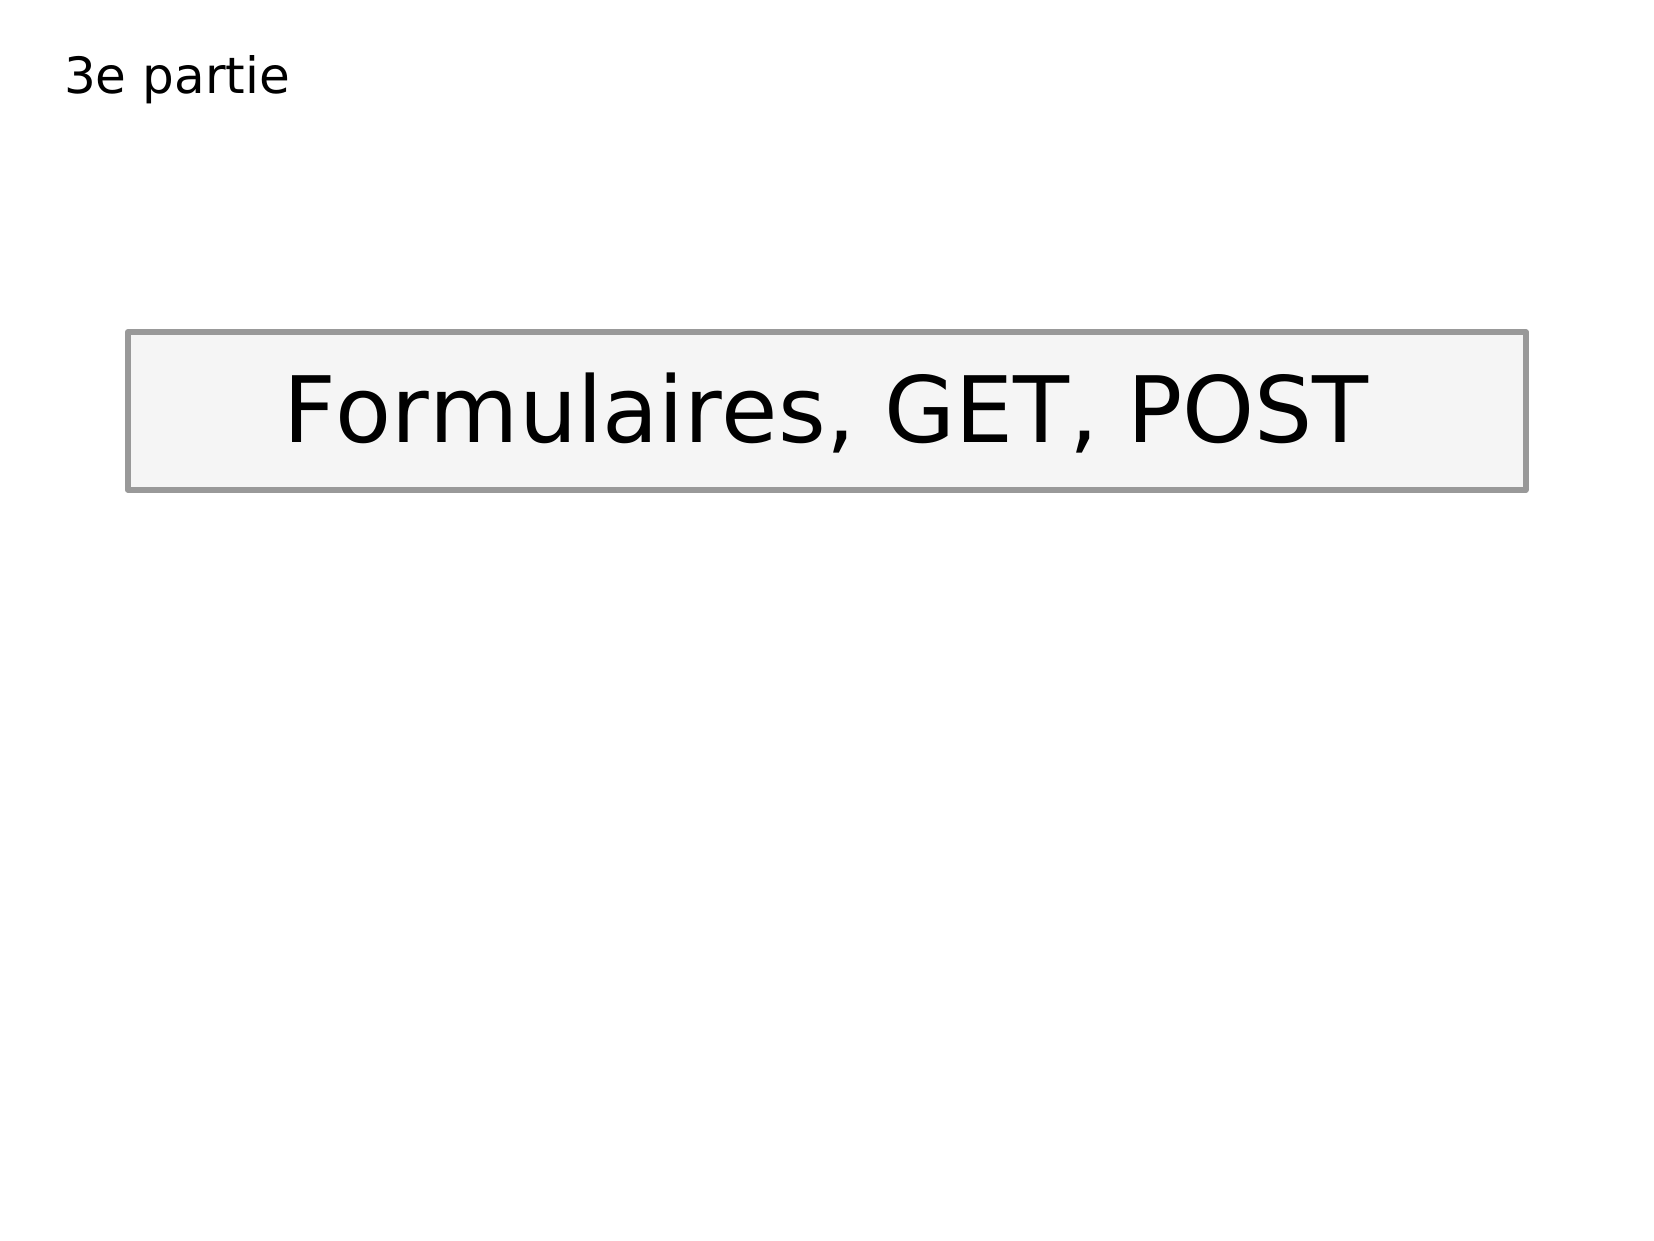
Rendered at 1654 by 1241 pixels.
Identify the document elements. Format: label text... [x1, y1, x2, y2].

text_box [127, 331, 1526, 490]
text_box 3e partie [43, 47, 349, 106]
title Formulaires, GET, POST [136, 347, 1518, 473]
